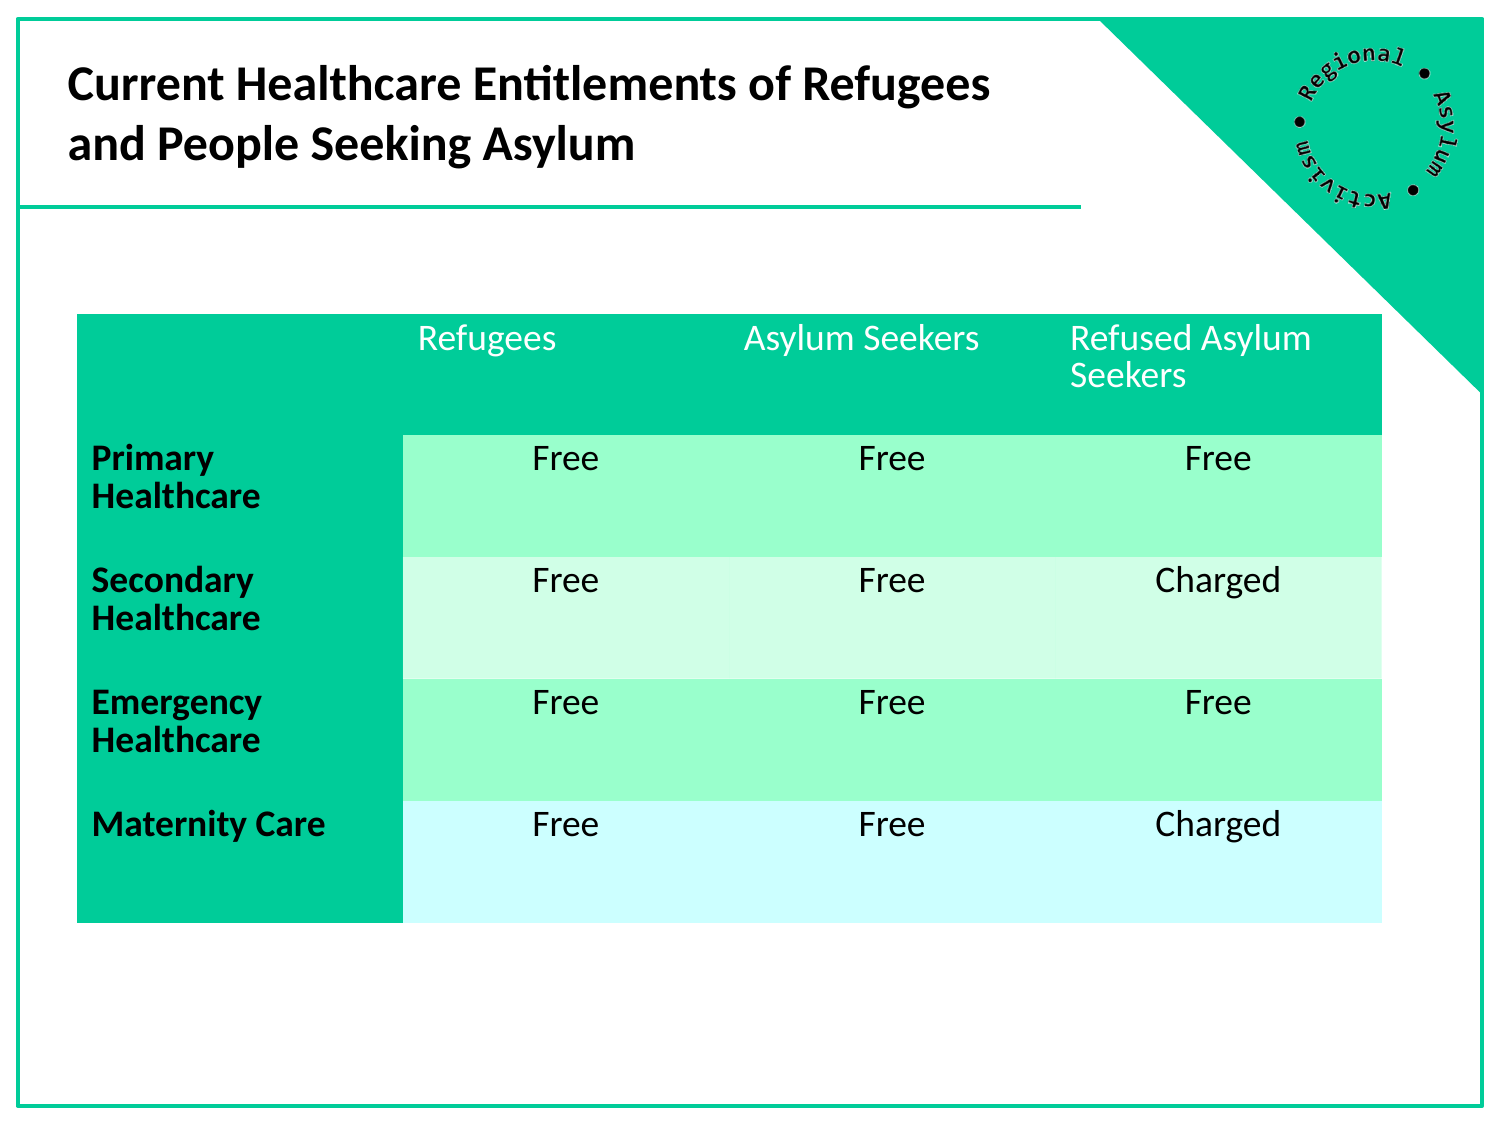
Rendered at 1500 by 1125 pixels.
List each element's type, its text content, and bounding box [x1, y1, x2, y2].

table_cell Secondary Healthcare [77, 557, 403, 679]
table_header [77, 314, 403, 435]
table_cell Primary Healthcare [77, 435, 403, 557]
table_cell Free [729, 801, 1055, 923]
table_cell Free [1055, 679, 1382, 801]
table_cell Charged [1055, 557, 1382, 679]
table_header Refugees [403, 314, 729, 435]
table_cell Free [403, 679, 729, 801]
picture [1284, 43, 1461, 215]
table_cell Charged [1055, 801, 1382, 923]
table_header Refused Asylum Seekers [1055, 314, 1382, 435]
table_cell Free [403, 435, 729, 557]
table_cell Free [403, 801, 729, 923]
table_cell Maternity Care [77, 801, 403, 923]
table_header Asylum Seekers [729, 314, 1055, 435]
table_cell Free [729, 557, 1055, 679]
table_cell Free [1055, 435, 1382, 557]
table_cell Free [403, 557, 729, 679]
text_box Current Healthcare Entitlements of Refugees and People Seeking Asylum [53, 42, 1046, 178]
table_cell Free [729, 679, 1055, 801]
table_cell Emergency Healthcare [77, 679, 403, 801]
table_cell Free [729, 435, 1055, 557]
